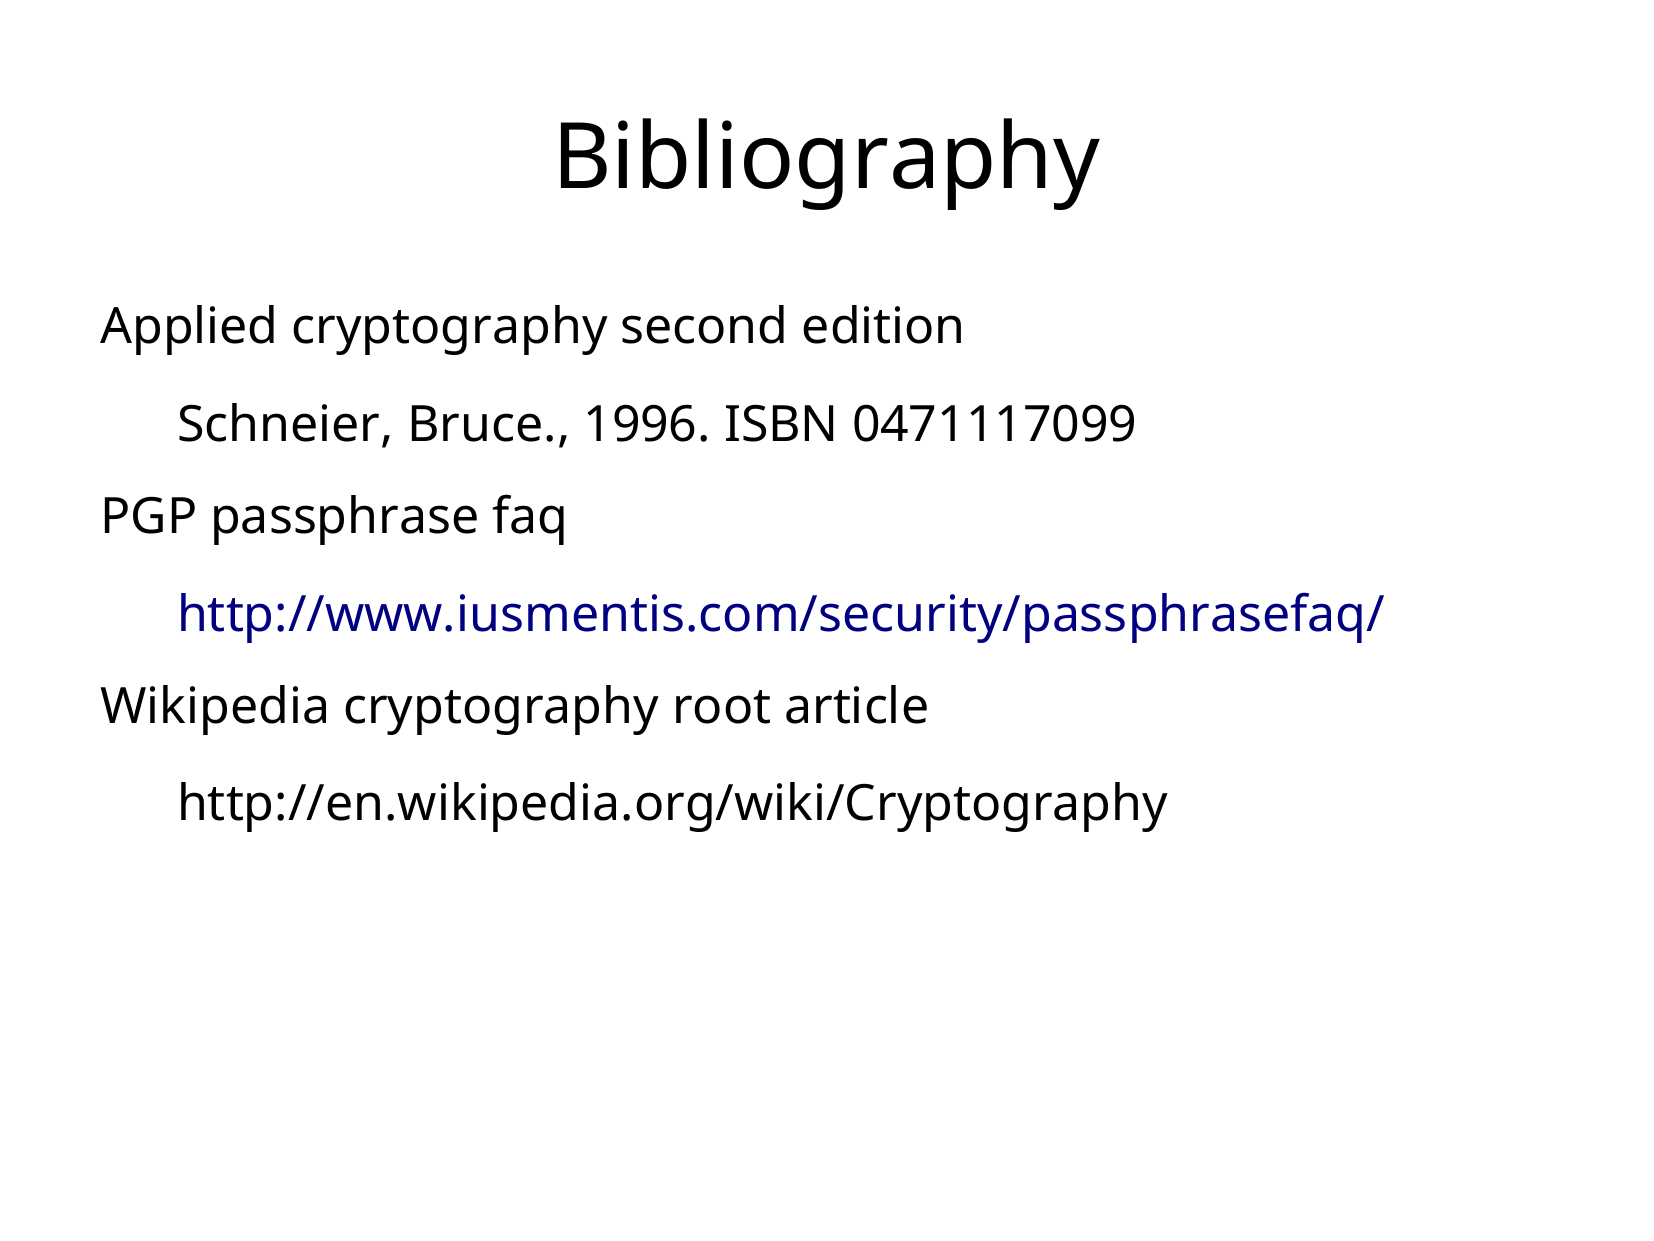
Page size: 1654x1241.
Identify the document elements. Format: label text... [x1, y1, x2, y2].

list Applied cryptography second edition Schneier, Bruce., 1996. ISBN 0471117099 PGP passphrase faq http://www.iusmentis.com/security/passphrasefaq/ Wikipedia cryptography root article http://en.wikipedia.org/wiki/Cryptography [82, 290, 1571, 1109]
title Bibliography [82, 49, 1571, 257]
